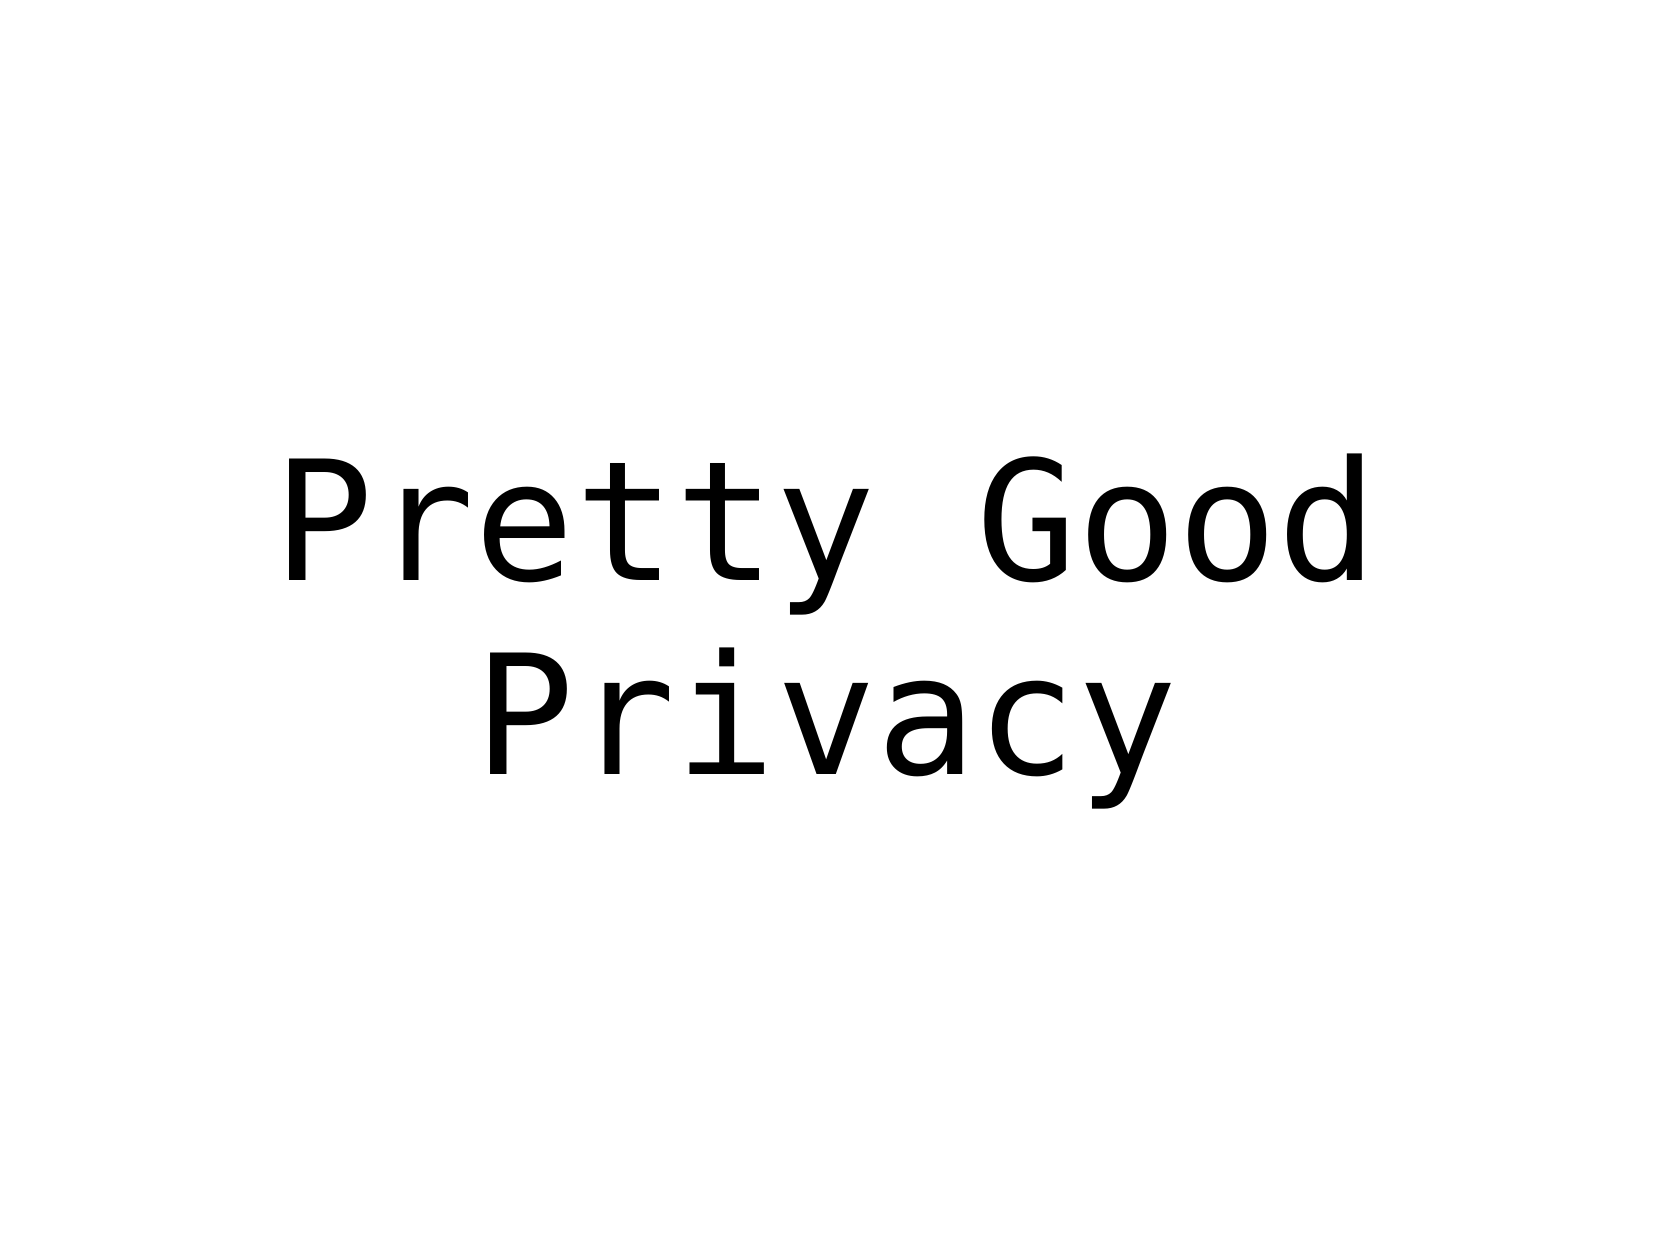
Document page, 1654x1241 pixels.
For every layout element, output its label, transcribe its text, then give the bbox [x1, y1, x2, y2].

title Pretty Good Privacy [82, 426, 1571, 815]
